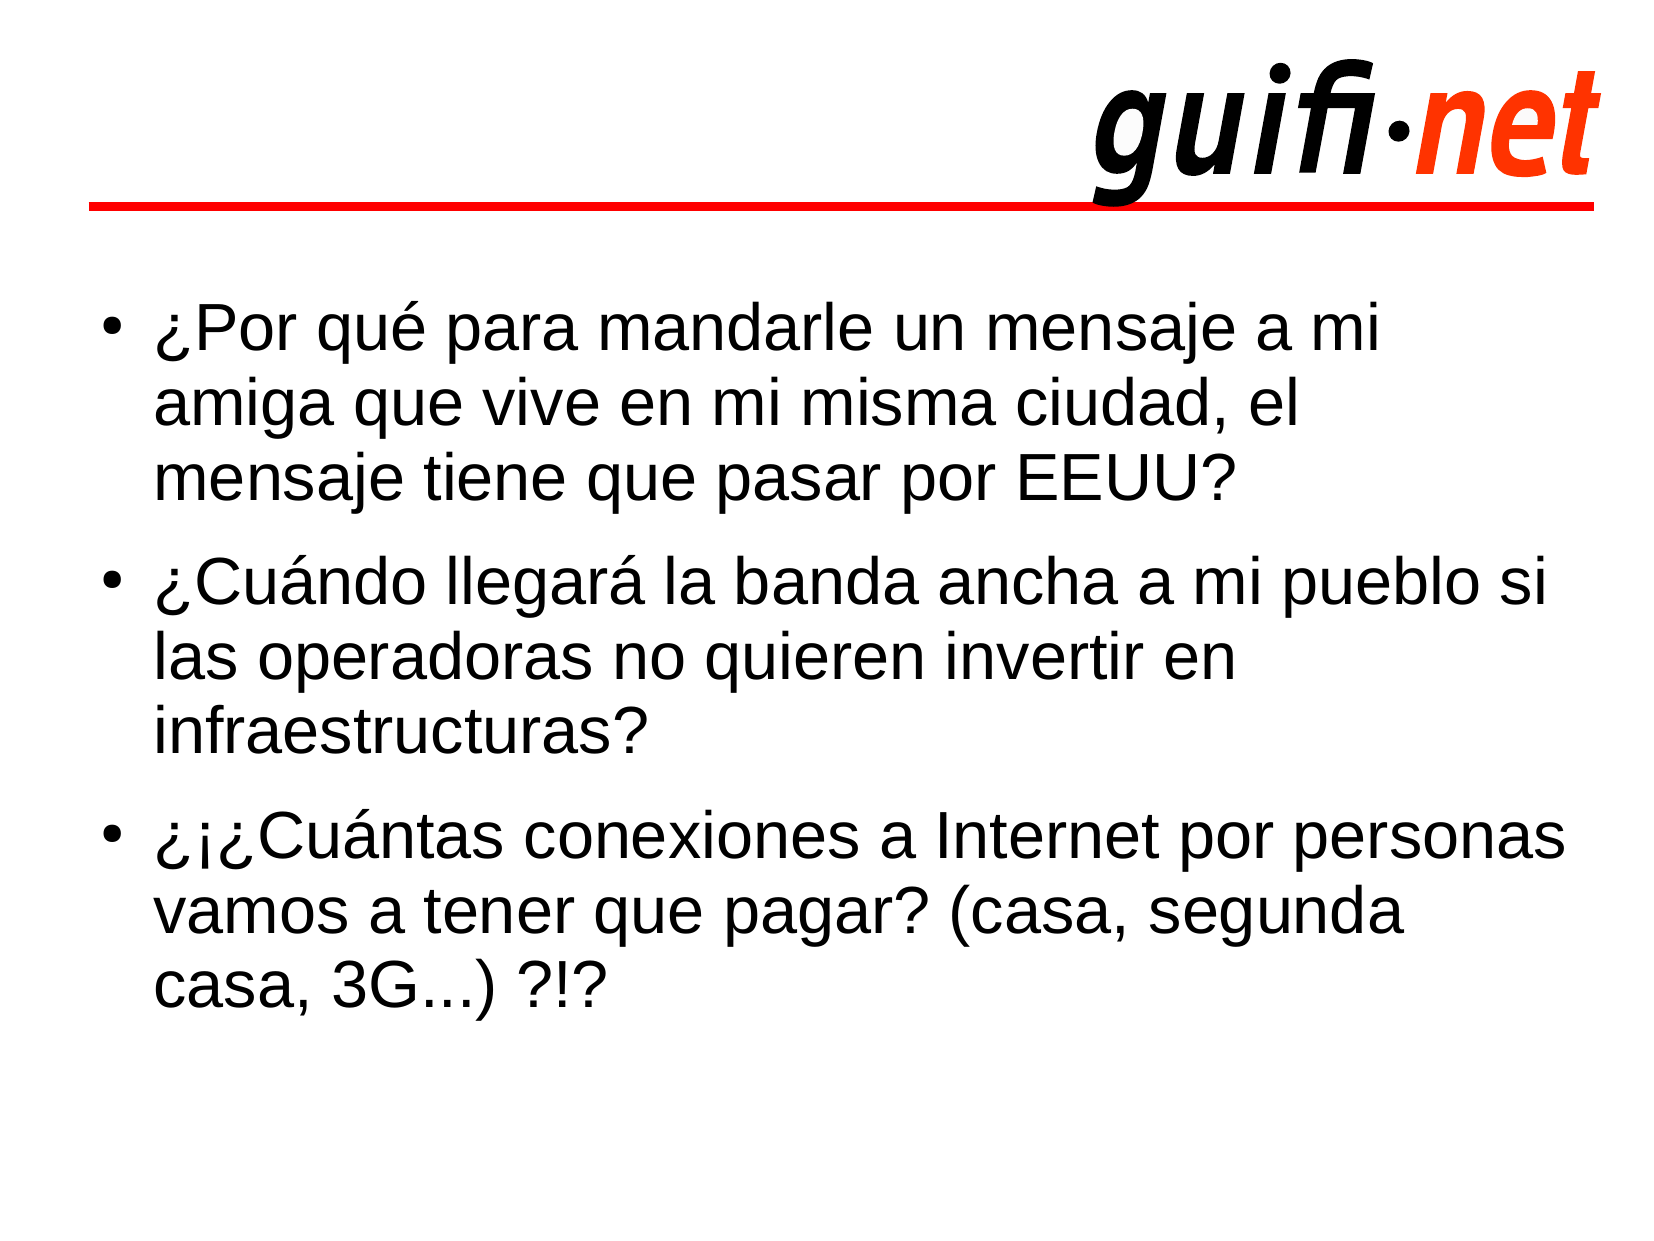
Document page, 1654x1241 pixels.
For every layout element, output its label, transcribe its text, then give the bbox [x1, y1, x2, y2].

list ¿Por qué para mandarle un mensaje a mi amiga que vive en mi misma ciudad, el mensaje tiene que pasar por EEUU? ¿Cuándo llegará la banda ancha a mi pueblo si las operadoras no quieren invertir en infraestructuras? ¿¡¿Cuántas conexiones a Internet por personas vamos a tener que pagar? (casa, segunda casa, 3G...) ?!? [82, 290, 1571, 1182]
